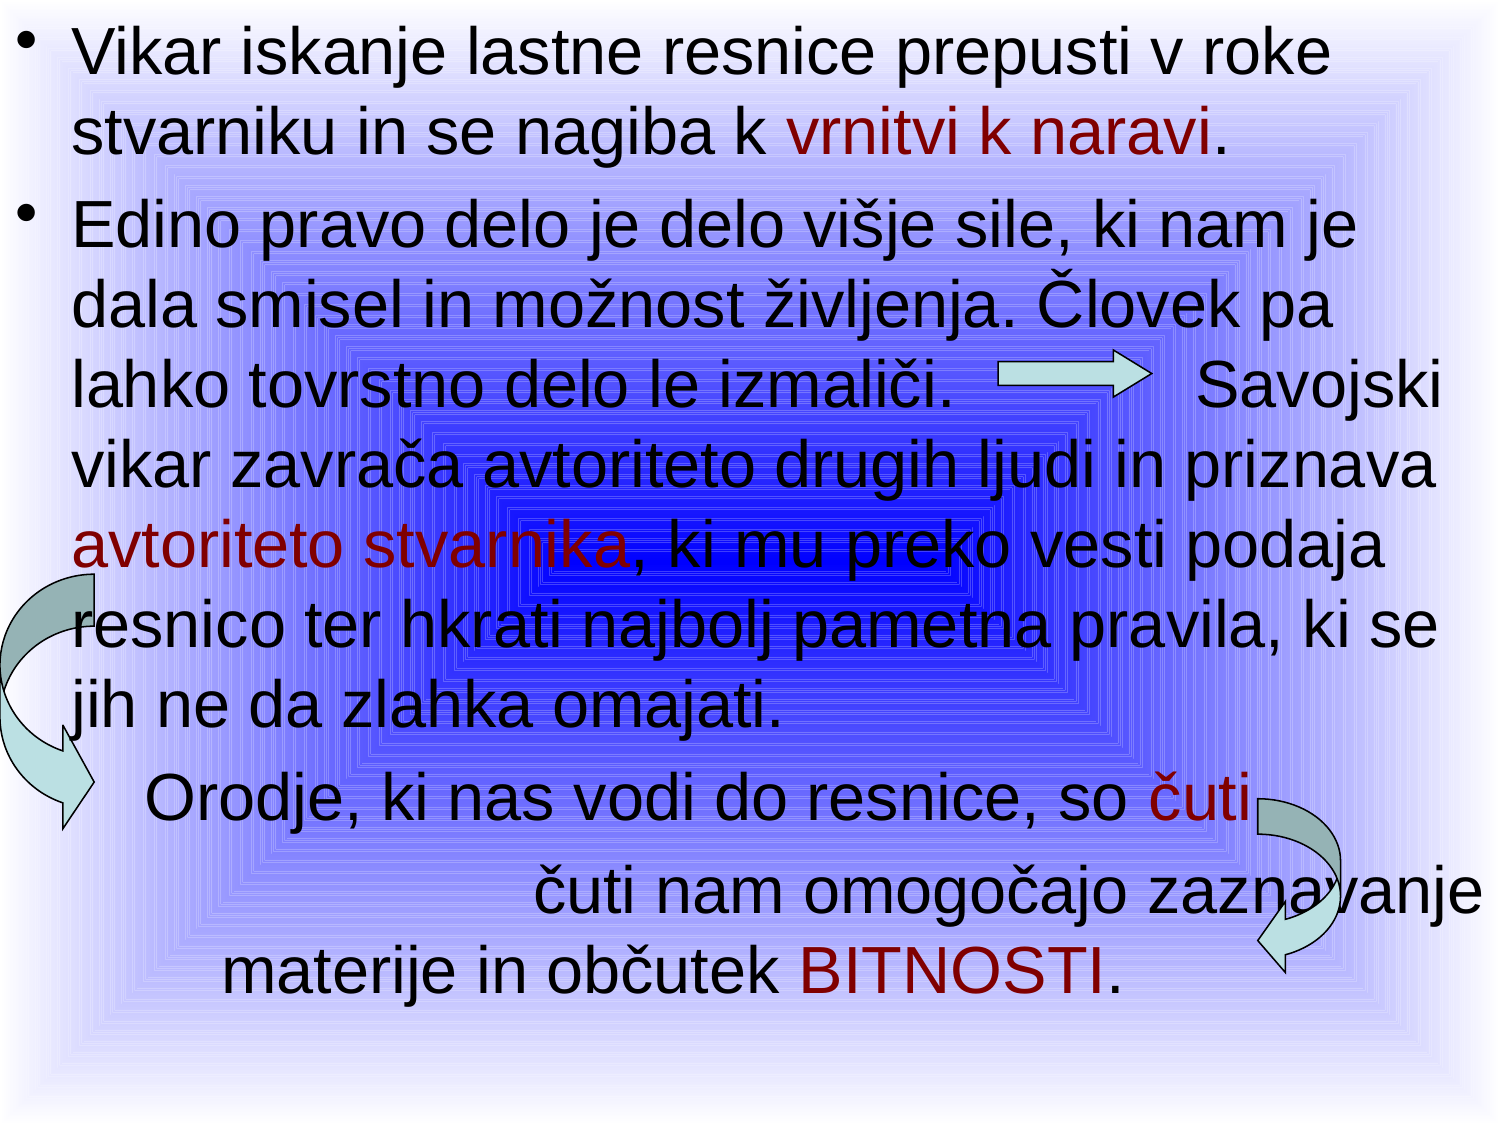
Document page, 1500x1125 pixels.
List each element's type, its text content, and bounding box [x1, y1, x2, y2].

text_box [1257, 798, 1341, 973]
list Vikar iskanje lastne resnice prepusti v roke stvarniku in se nagiba k vrnitvi k naravi. Edino pravo delo je delo višje sile, ki nam je dala smisel in možnost življenja. Človek pa lahko tovrstno delo le izmaliči. Savojski vikar zavrača avtoriteto drugih ljudi in priznava avtoriteto stvarnika, ki mu preko vesti podaja resnico ter hkrati najbolj pametna pravila, ki se jih ne da zlahka omajati. Orodje, ki nas vodi do resnice, so čuti. čuti nam omogočajo zaznavanje materije in občutek BITNOSTI. [0, 0, 1500, 1125]
text_box [998, 349, 1152, 398]
